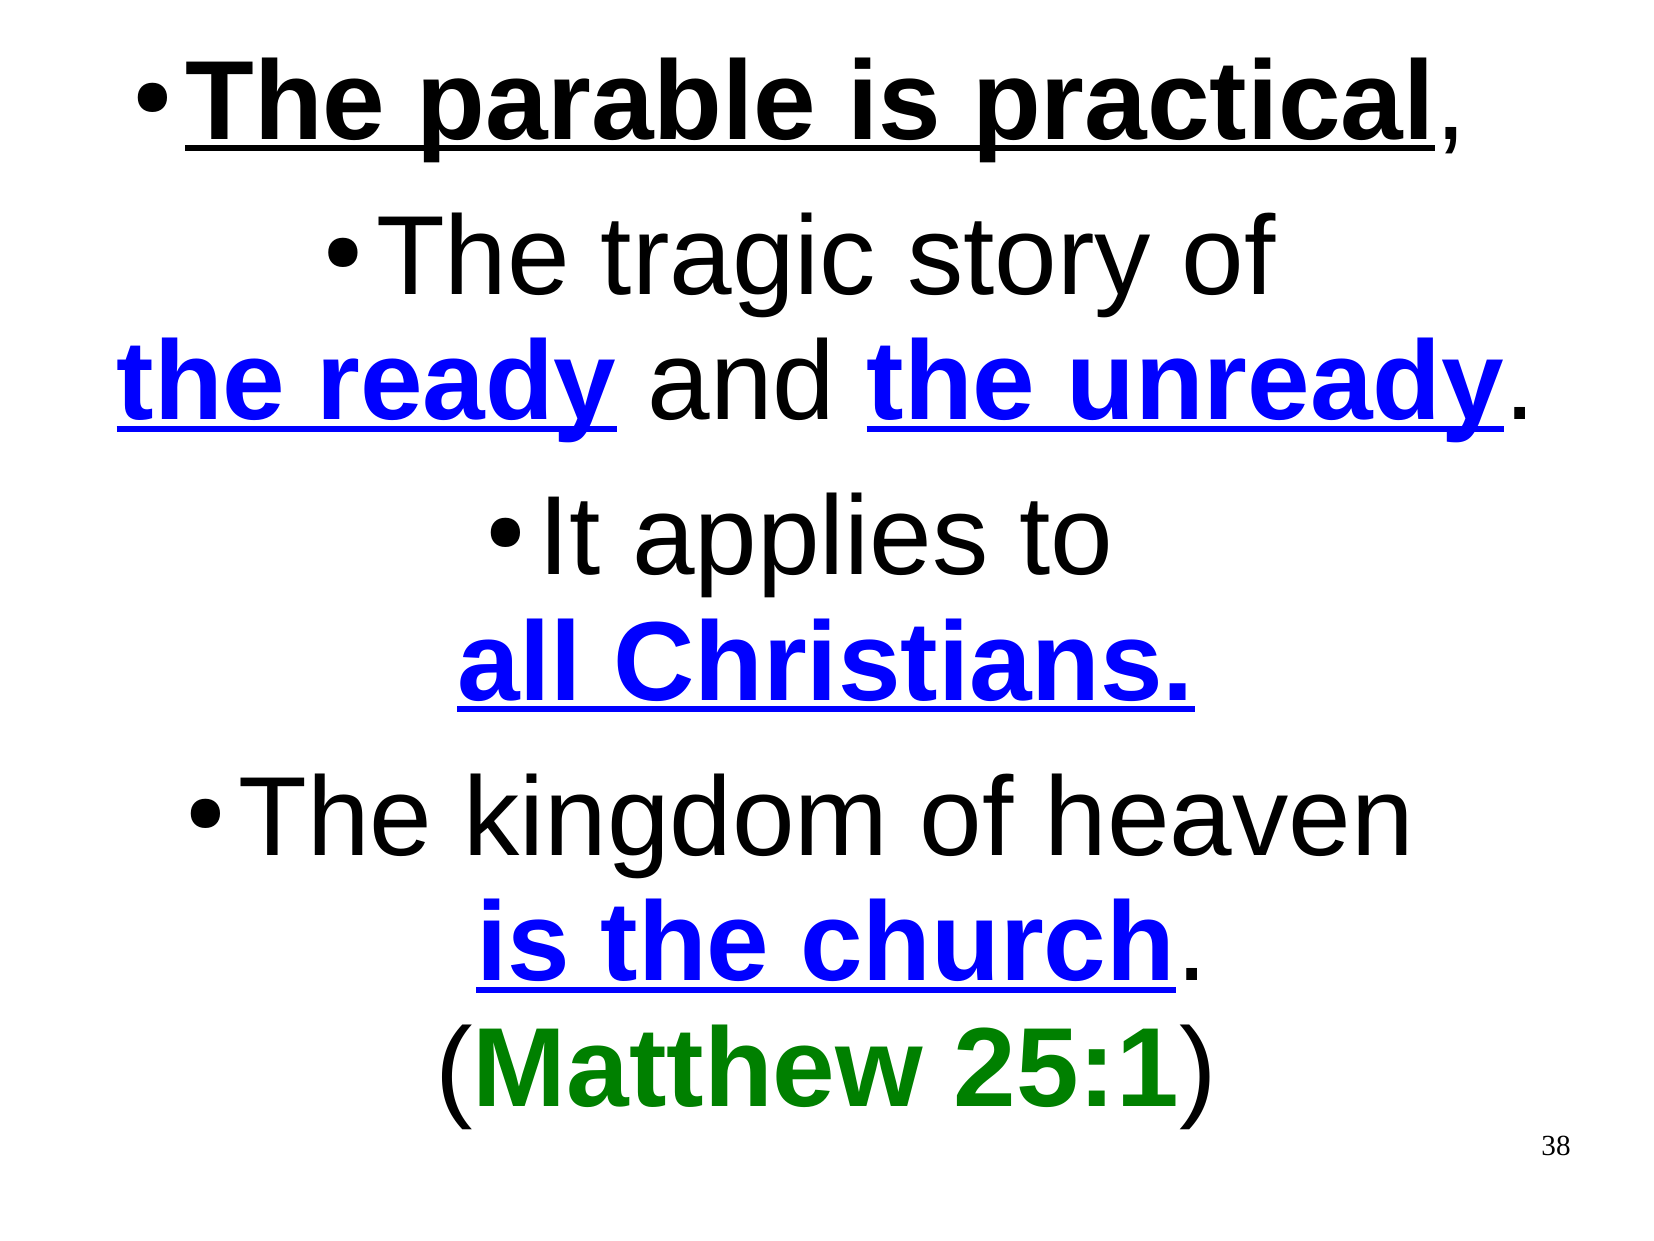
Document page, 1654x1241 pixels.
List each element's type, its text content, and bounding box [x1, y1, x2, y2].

list The parable is practical, The tragic story of the ready and the unready. It applies to all Christians. The kingdom of heaven is the church. (Matthew 25:1) [0, 37, 1613, 1201]
